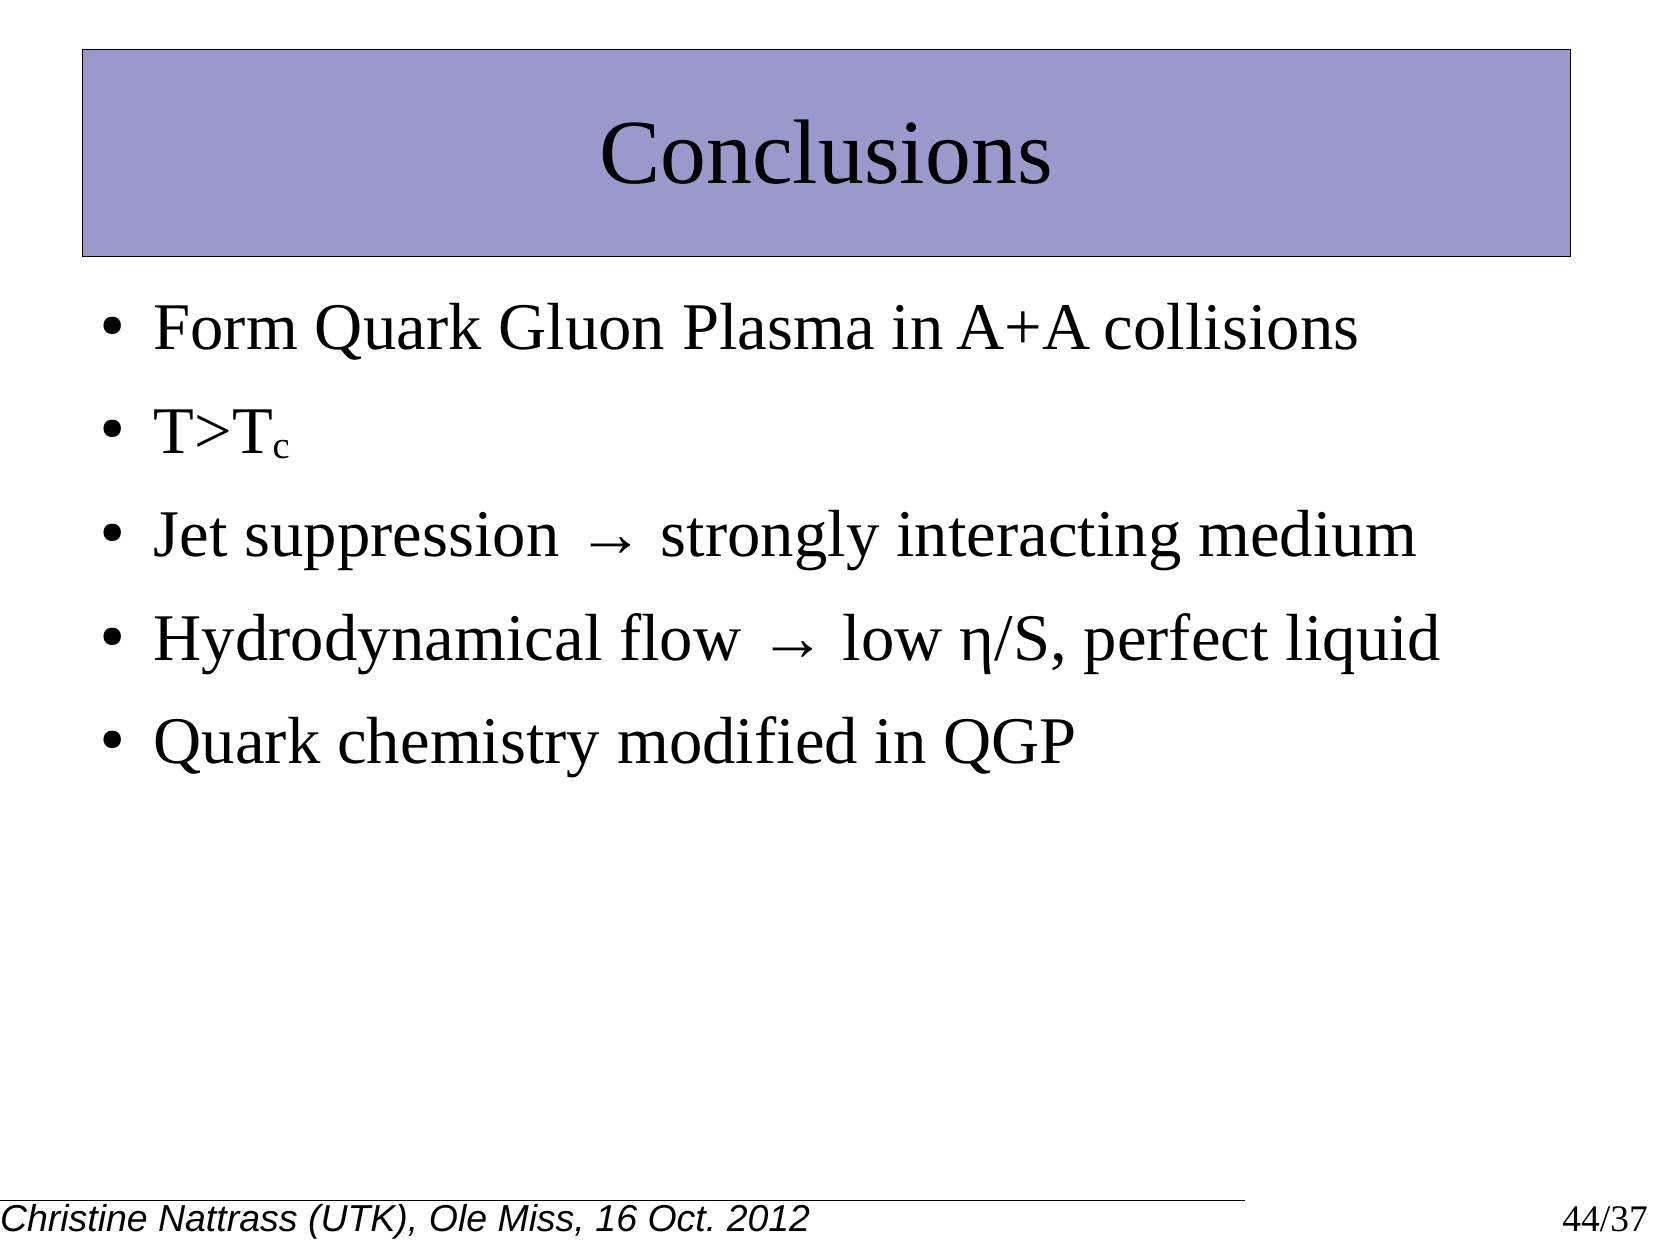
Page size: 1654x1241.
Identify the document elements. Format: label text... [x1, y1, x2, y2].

title Conclusions [82, 49, 1571, 257]
list Form Quark Gluon Plasma in A+A collisions T>Tc Jet suppression → strongly interacting medium Hydrodynamical flow → low η/S, perfect liquid Quark chemistry modified in QGP [82, 290, 1538, 1010]
